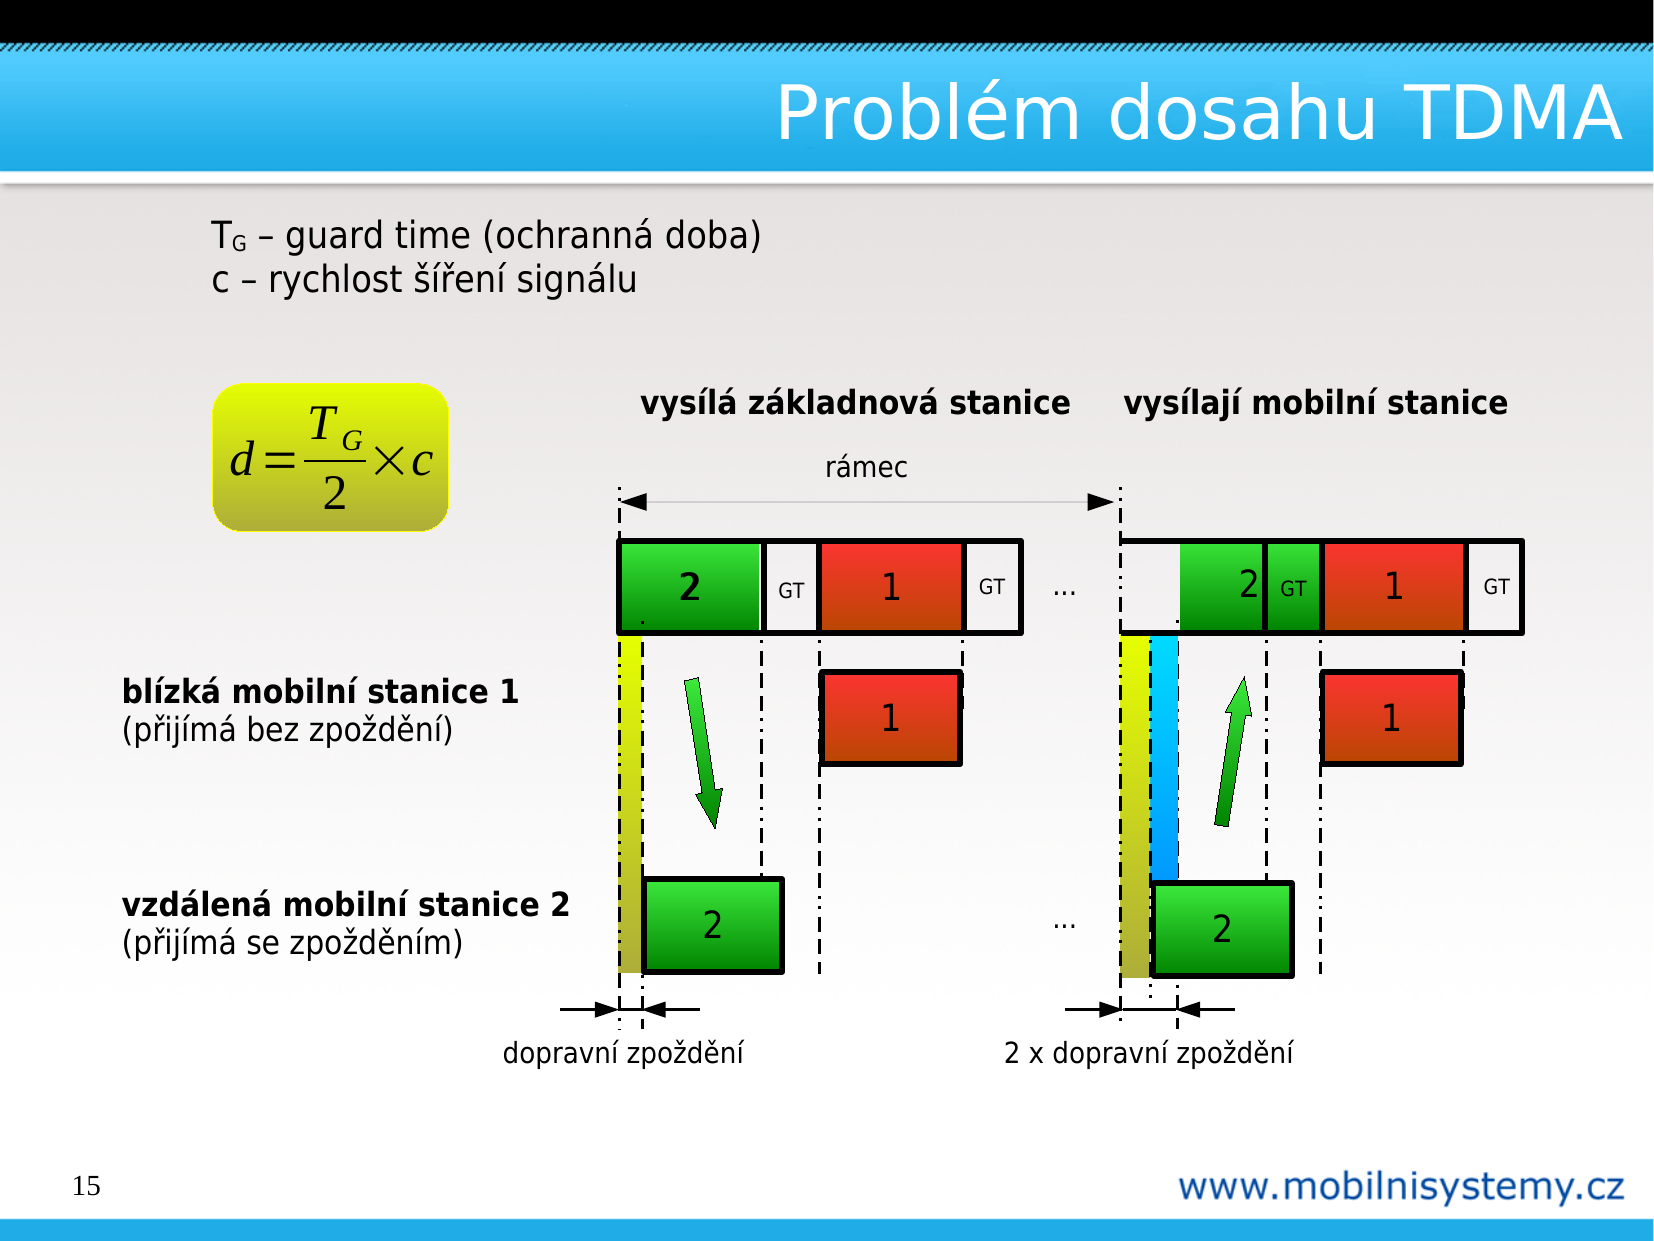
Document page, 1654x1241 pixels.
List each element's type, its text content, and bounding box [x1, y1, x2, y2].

text_box 2 [1180, 538, 1318, 631]
text_box GT [1265, 569, 1334, 614]
text_box 2 [1154, 883, 1292, 976]
text_box 1 [822, 672, 960, 764]
text_box 2 x dopravní zpoždění [988, 1029, 1309, 1088]
text_box ... [1037, 893, 1099, 945]
text_box GT [1468, 567, 1537, 612]
picture [0, 0, 1654, 1241]
text_box GT [964, 567, 1032, 612]
text_box 1 [1323, 672, 1461, 764]
text_box 1 [819, 541, 964, 633]
text_box vzdálená mobilní stanice 2 (přijímá se zpožděním) [106, 877, 587, 972]
text_box [1214, 676, 1252, 827]
title Problém dosahu TDMA [29, 49, 1625, 178]
text_box TG – guard time (ochranná doba) c – rychlost šíření signálu [196, 206, 792, 321]
text_box ... [1037, 561, 1099, 613]
text_box [618, 635, 643, 973]
text_box rámec [810, 442, 924, 495]
text_box blízká mobilní stanice 1 (přijímá bez zpoždění) [106, 665, 536, 759]
text_box dopravní zpoždění [487, 1029, 764, 1088]
text_box vysílá základnová stanice [625, 375, 1087, 430]
text_box 1 [1325, 540, 1463, 633]
chart [221, 394, 440, 522]
text_box [1120, 633, 1178, 978]
text_box vysílají mobilní stanice [1108, 375, 1525, 430]
text_box [212, 383, 449, 532]
text_box 2 [619, 541, 764, 633]
text_box GT [764, 571, 819, 616]
text_box [684, 677, 723, 829]
text_box 2 [644, 879, 782, 972]
